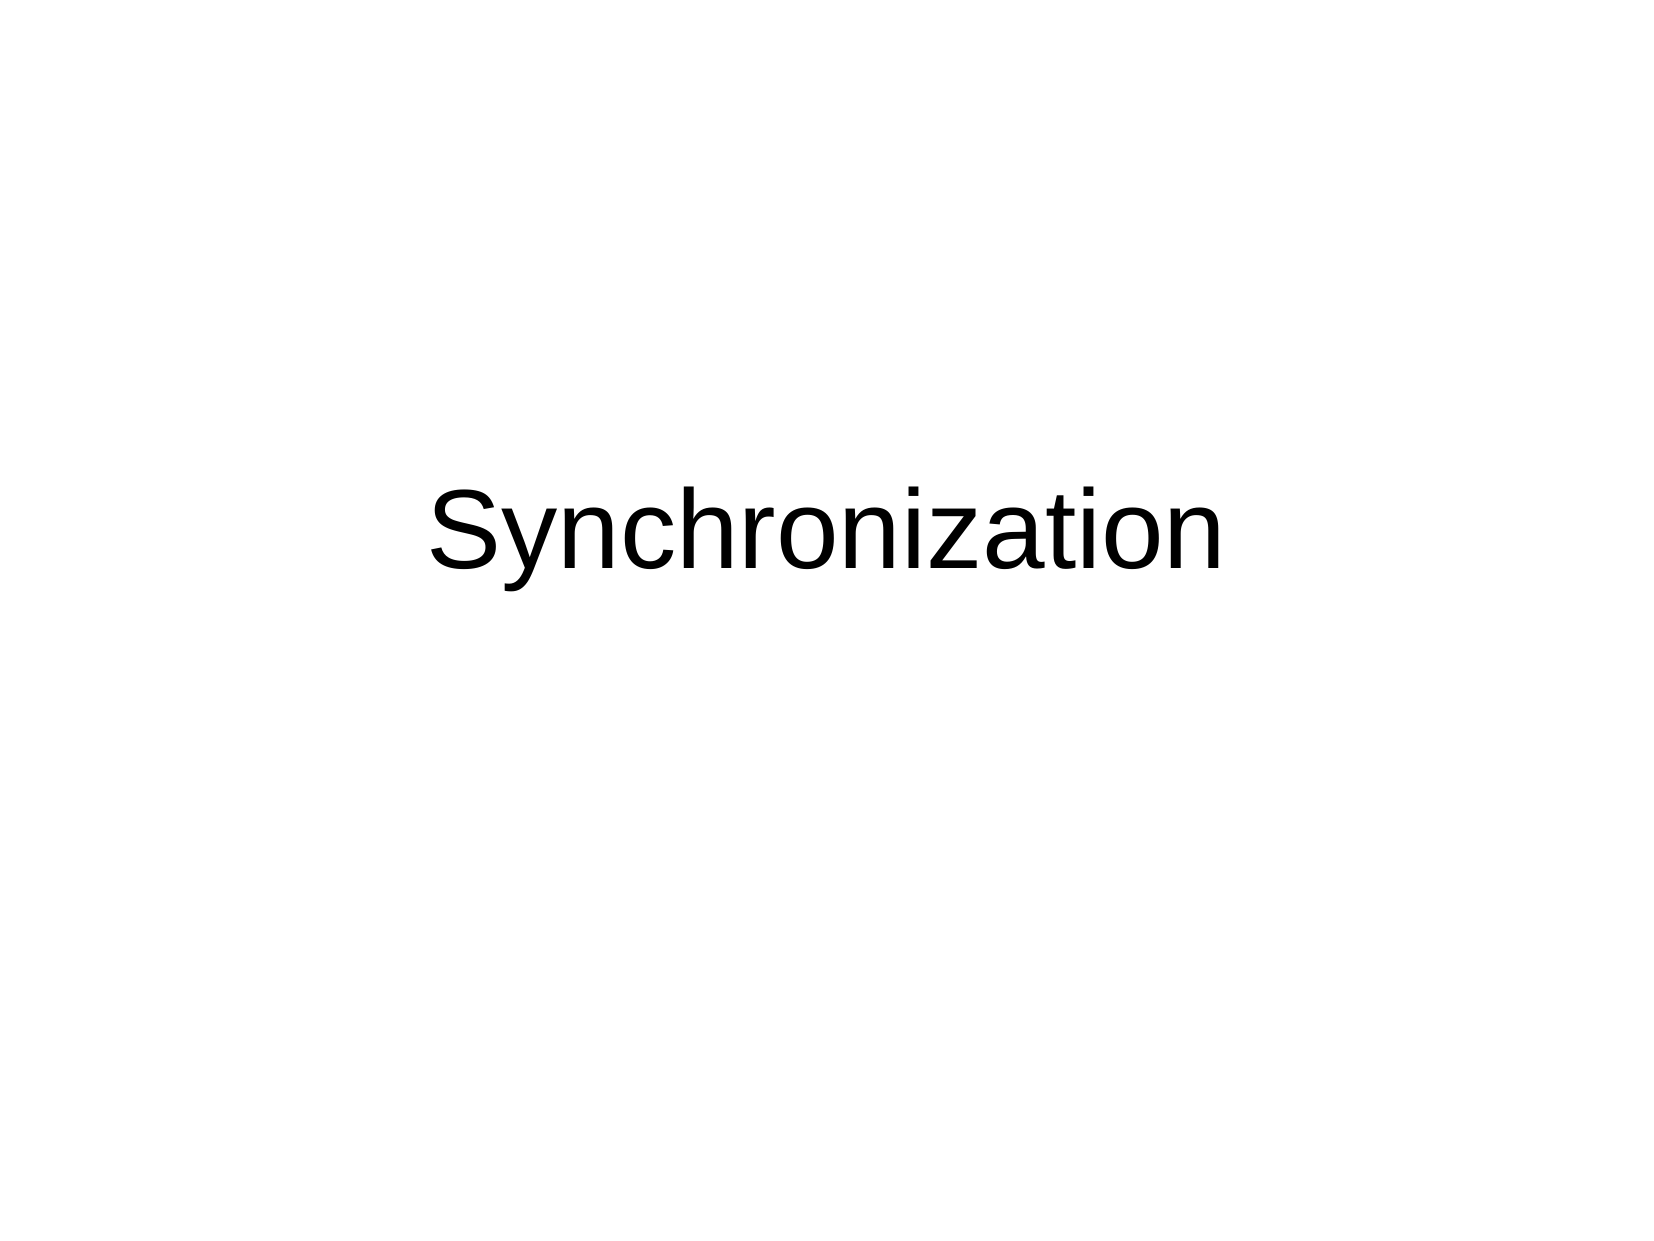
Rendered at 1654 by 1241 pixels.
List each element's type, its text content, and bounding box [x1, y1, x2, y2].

subtitle Synchronization [82, 49, 1571, 1010]
